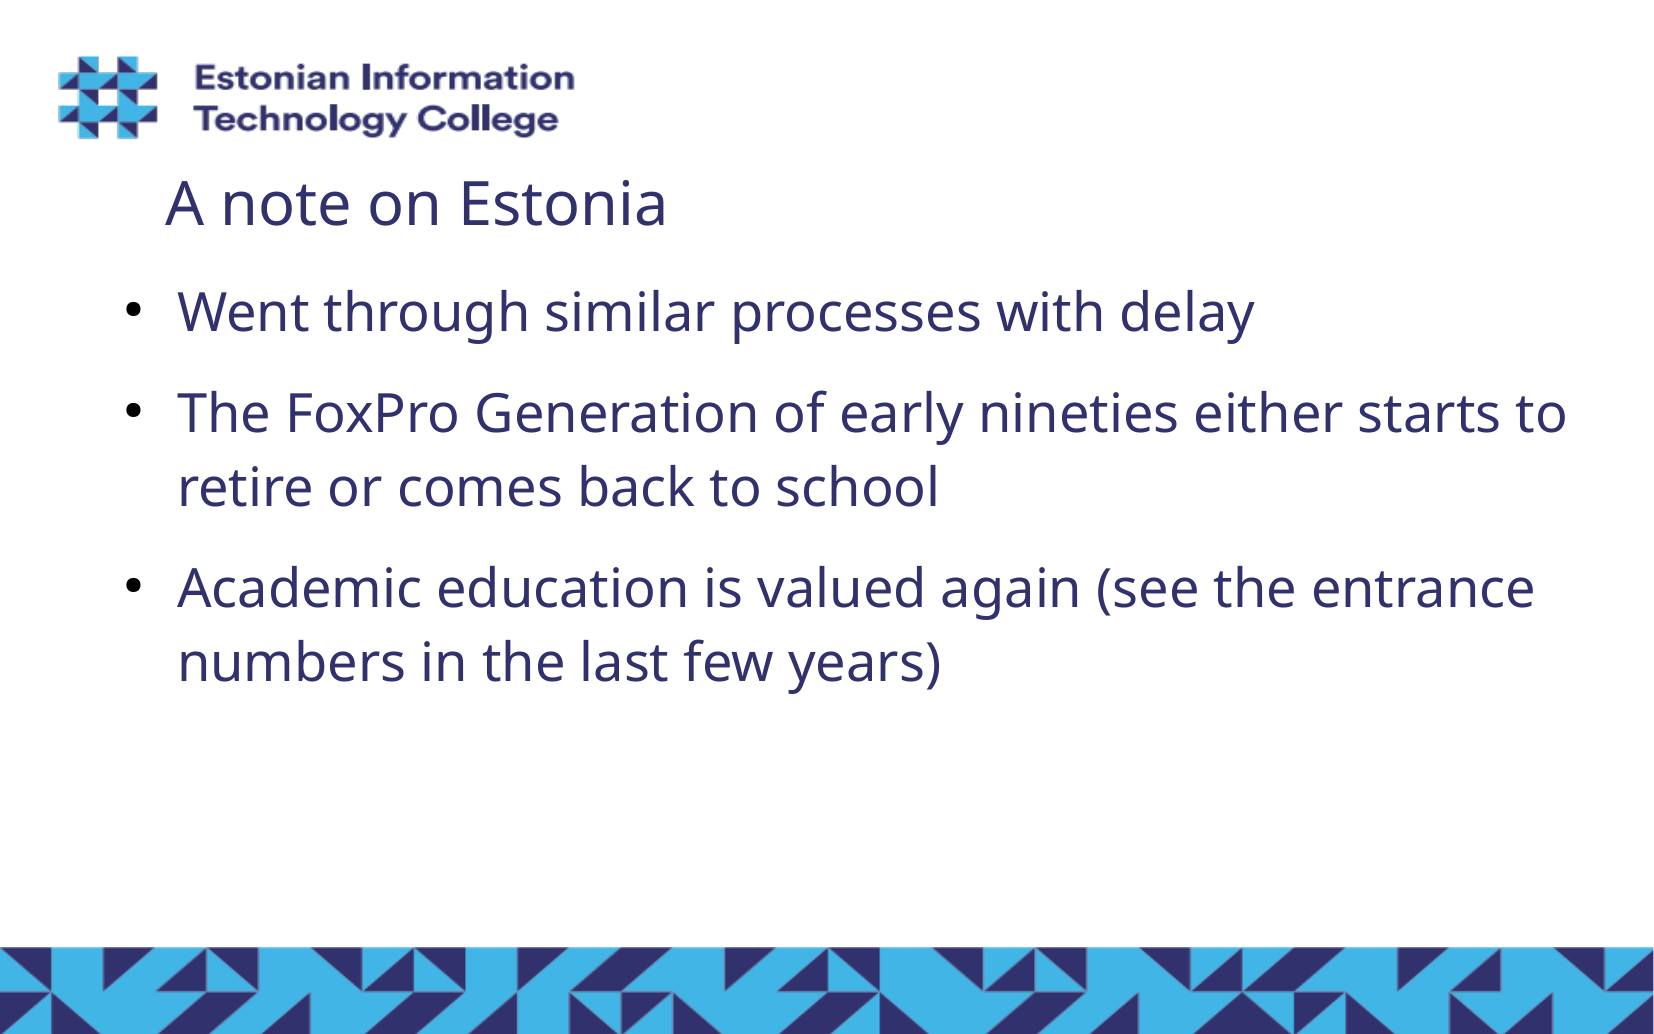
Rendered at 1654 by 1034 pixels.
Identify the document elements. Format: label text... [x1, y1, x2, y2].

title A note on Estonia [165, 147, 1217, 256]
list Went through similar processes with delay The FoxPro Generation of early nineties either starts to retire or comes back to school Academic education is valued again (see the entrance numbers in the last few years) [106, 273, 1607, 934]
